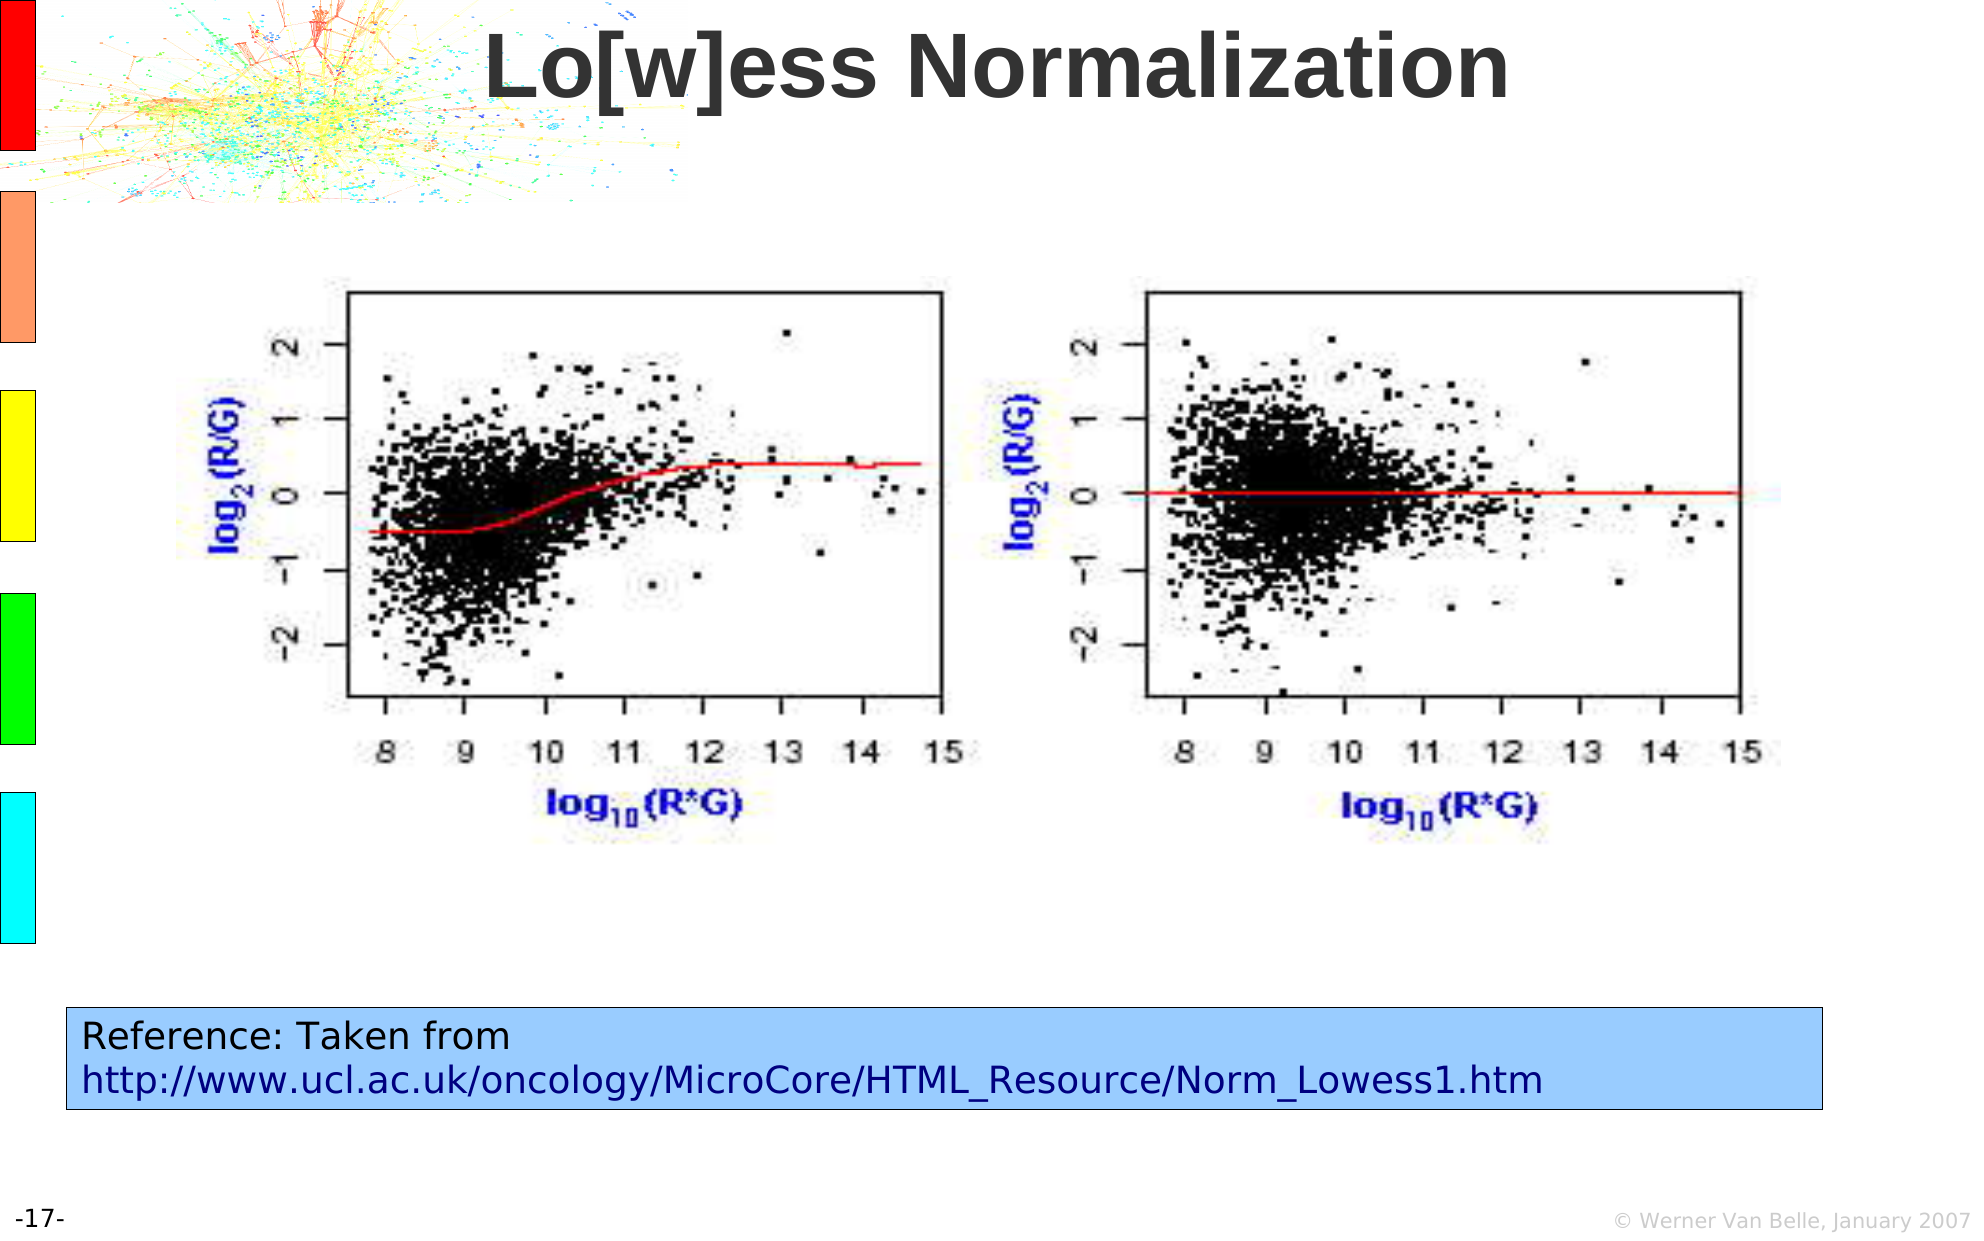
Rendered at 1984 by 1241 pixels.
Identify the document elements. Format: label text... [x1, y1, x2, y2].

title Gene Expression [0, 0, 688, 203]
title Lo[w]ess Normalization [150, 0, 1845, 133]
picture [176, 276, 1781, 849]
text_box Reference: Taken from http://www.ucl.ac.uk/oncology/MicroCore/HTML_Resource/Norm_Lowess1.htm [66, 1007, 1823, 1110]
